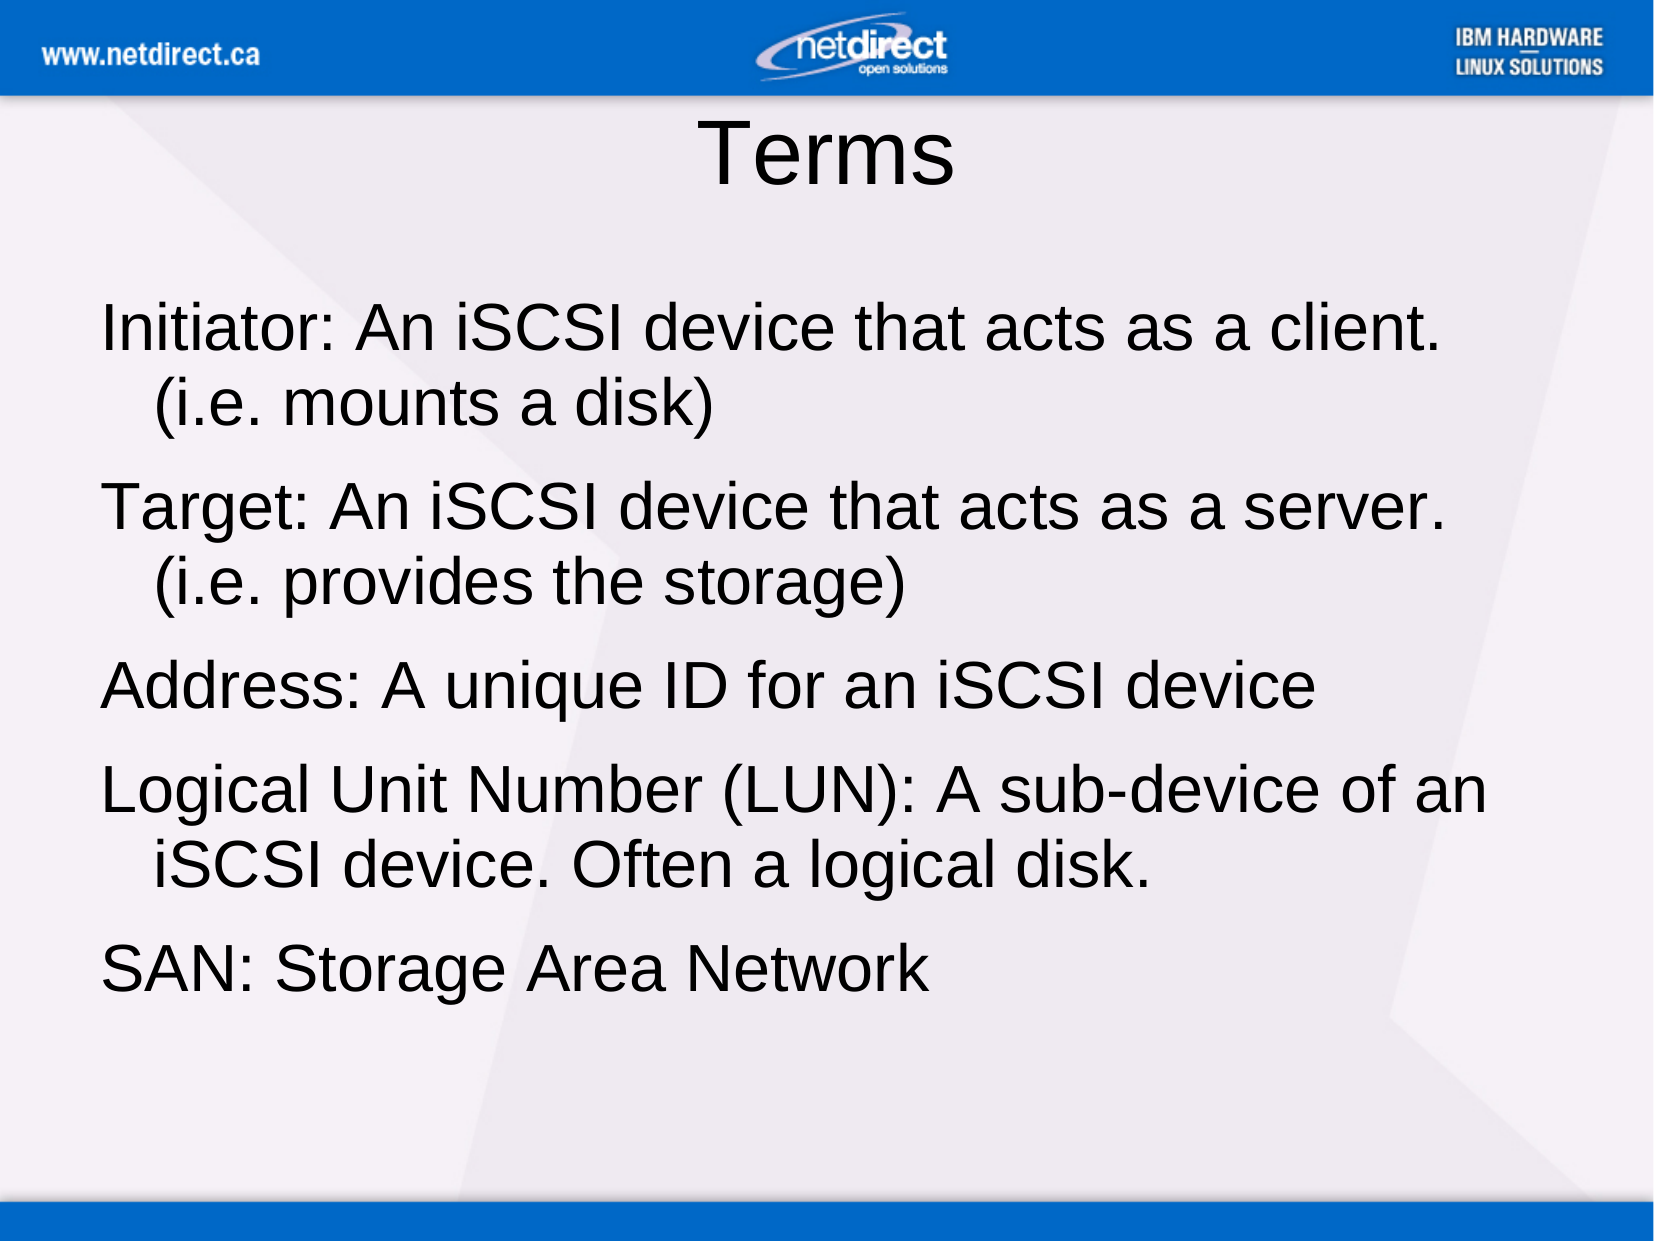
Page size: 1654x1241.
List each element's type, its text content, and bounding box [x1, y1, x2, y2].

picture [0, 0, 1654, 1241]
title Terms [82, 49, 1571, 257]
list Initiator: An iSCSI device that acts as a client. (i.e. mounts a disk) Target: An iSCSI device that acts as a server. (i.e. provides the storage) Address: A unique ID for an iSCSI device Logical Unit Number (LUN): A sub-device of an iSCSI device. Often a logical disk. SAN: Storage Area Network [82, 290, 1571, 1109]
